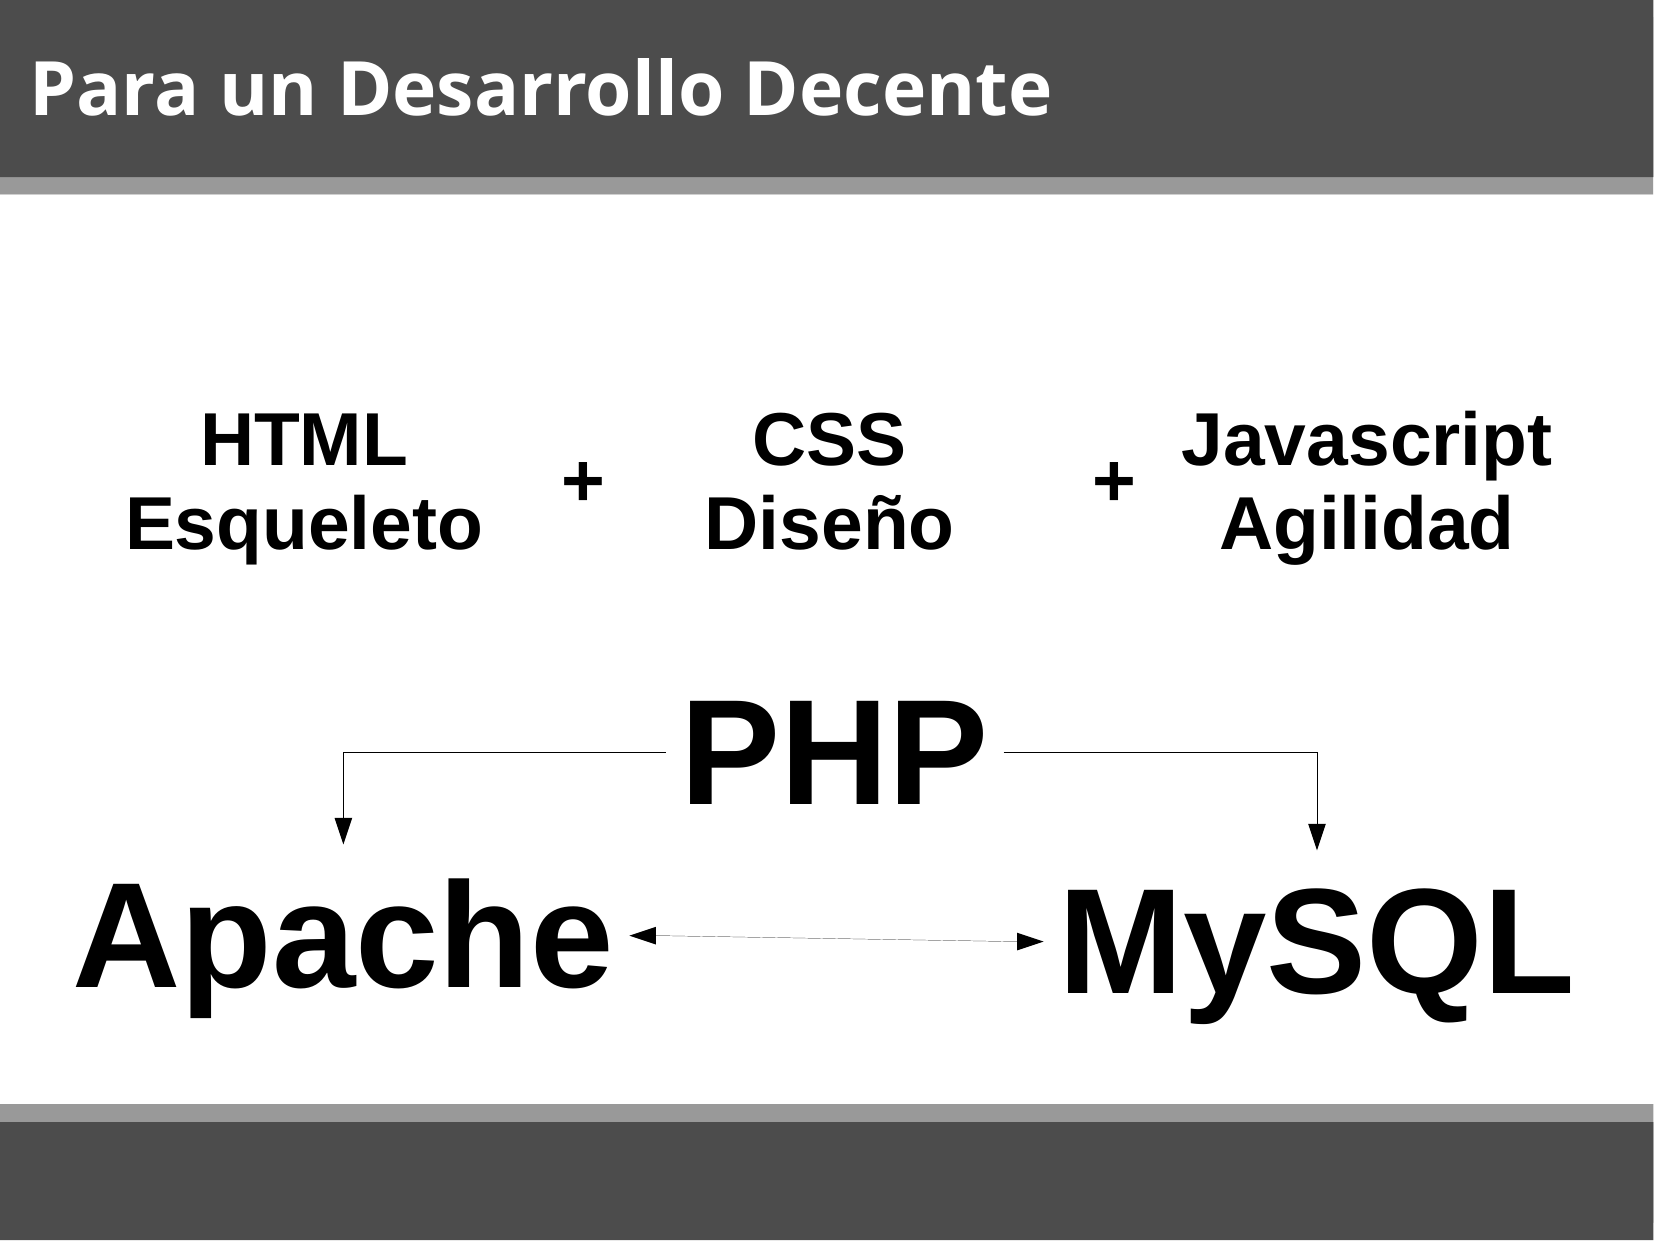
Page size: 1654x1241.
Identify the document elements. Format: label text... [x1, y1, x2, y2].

text_box Javascript Agilidad [1145, 389, 1589, 573]
text_box PHP [665, 661, 1004, 844]
title Para un Desarrollo Decente [29, 8, 1654, 166]
text_box + [1078, 431, 1152, 530]
text_box MySQL [1043, 850, 1591, 1033]
text_box CSS Diseño [608, 389, 1052, 573]
text_box Apache [57, 844, 630, 1027]
text_box + [546, 431, 621, 530]
text_box HTML Esqueleto [82, 389, 526, 573]
